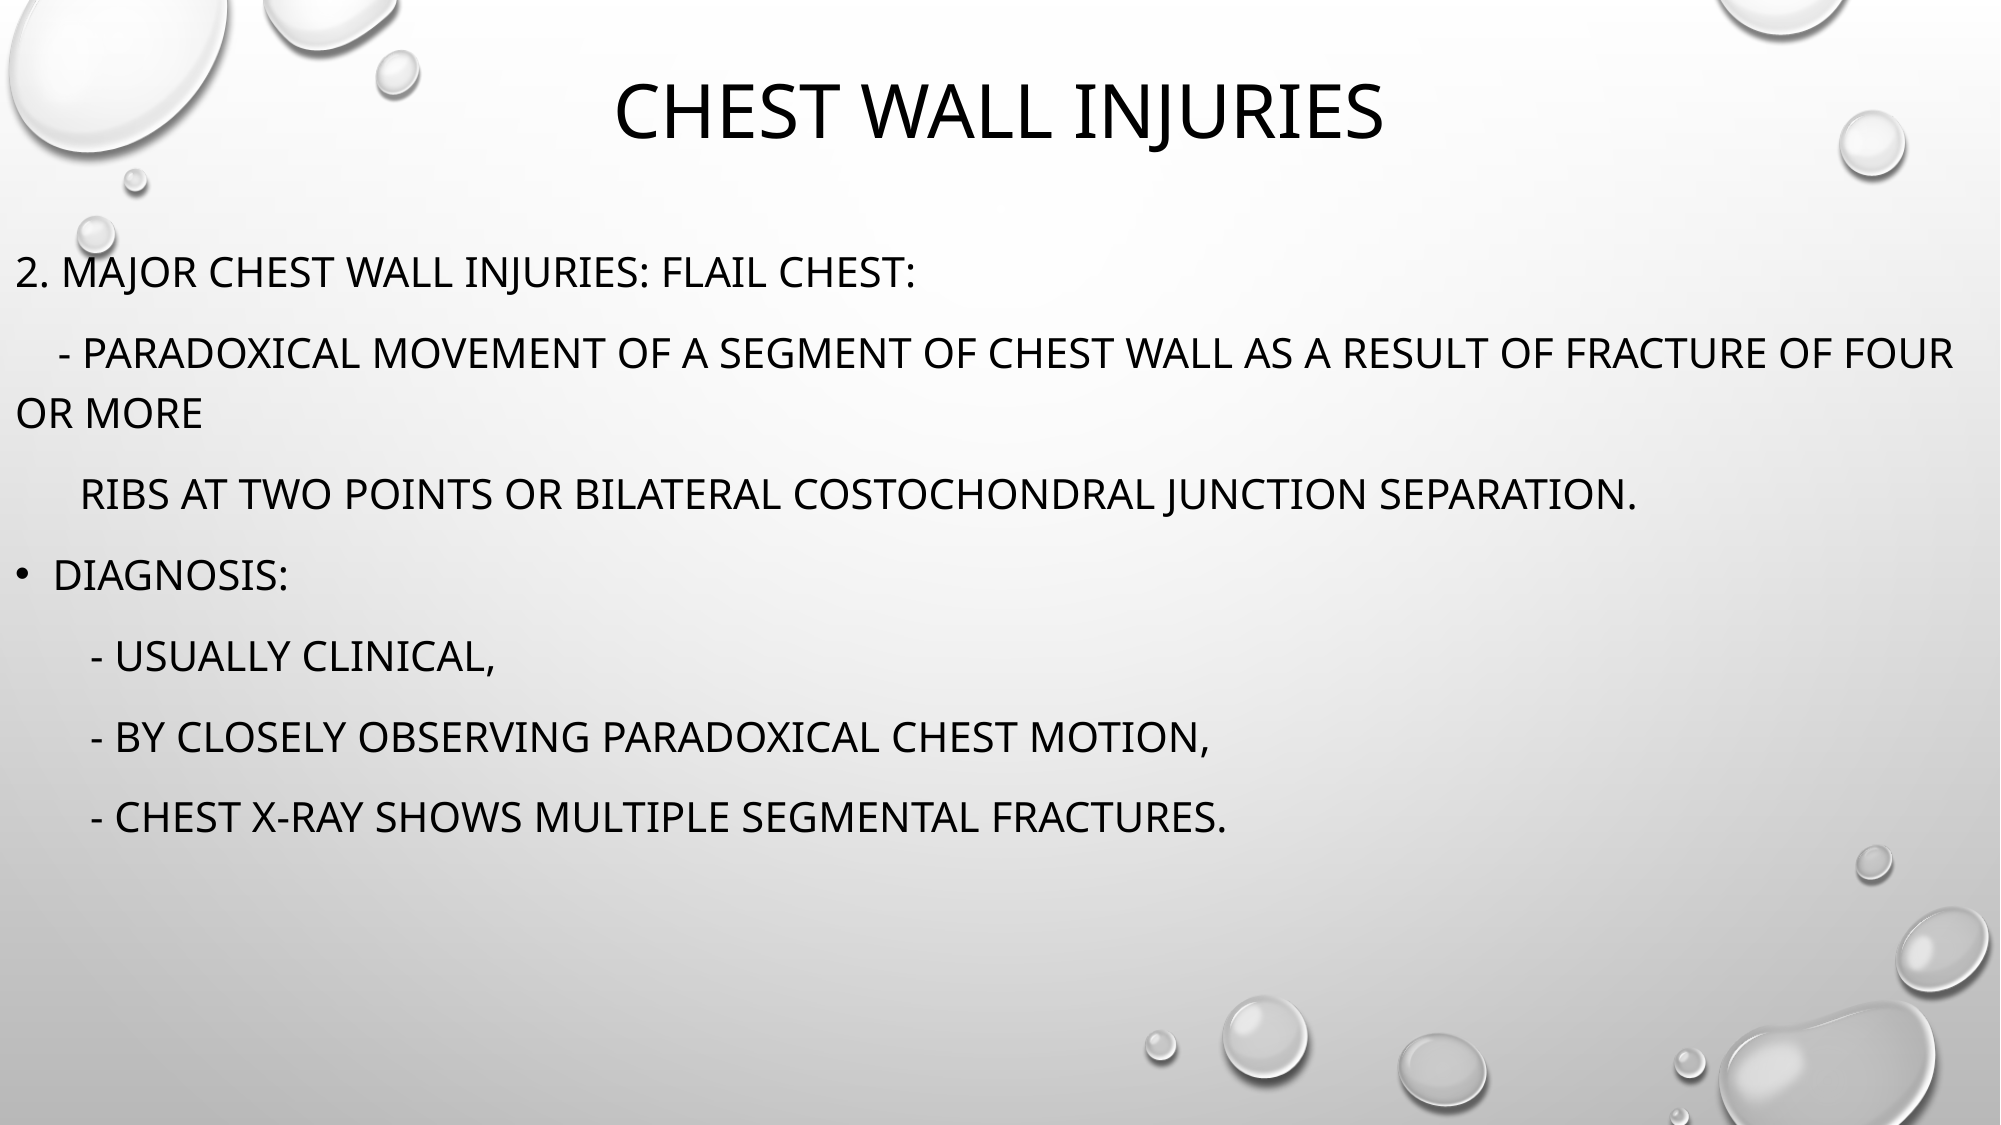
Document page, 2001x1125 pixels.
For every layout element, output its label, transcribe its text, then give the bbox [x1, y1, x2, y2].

title Chest wall injuries [0, 0, 2000, 228]
list 2. Major chest wall injuries: Flail chest: - paradoxical movement of a segment of chest wall as a result of fracture of four or more ribs at two points or bilateral costochondral junction separation. Diagnosis: - Usually clinical, - by closely observing paradoxical chest motion, - chest x-ray shows multiple segmental fractures. [0, 228, 2000, 1125]
